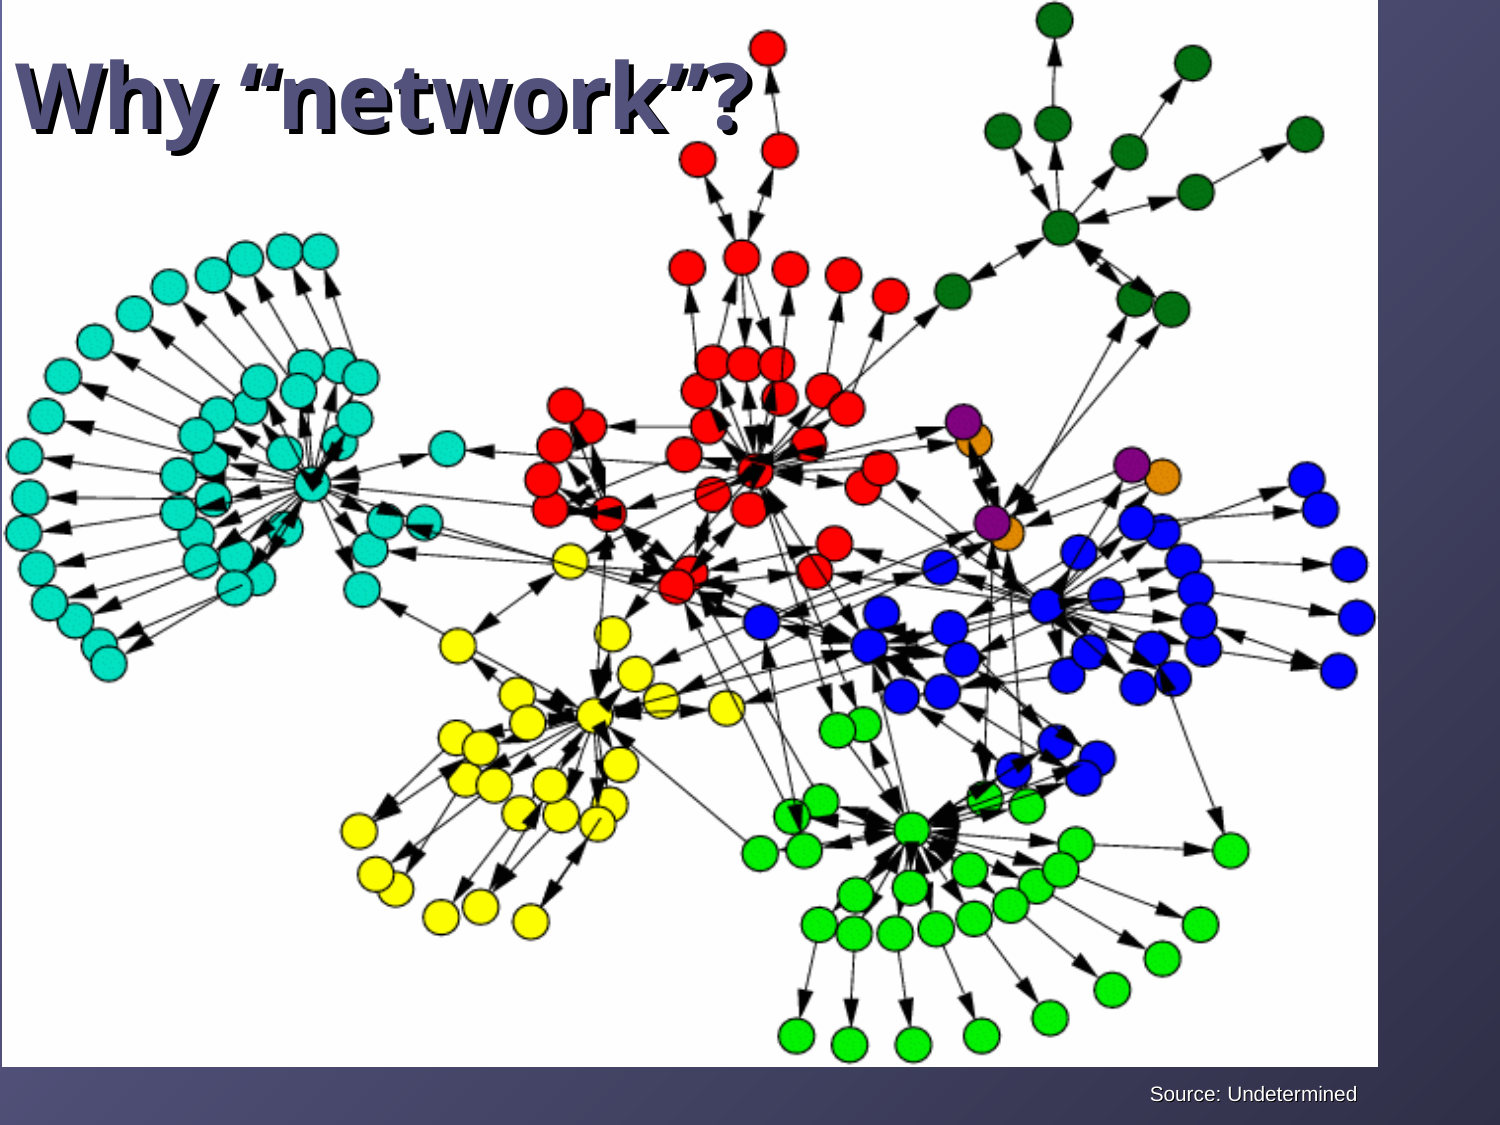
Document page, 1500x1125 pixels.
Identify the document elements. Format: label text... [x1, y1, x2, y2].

title Why “network”? [0, 0, 1500, 188]
picture [2, 188, 1378, 1067]
text_box Source: Undetermined [1135, 1076, 1373, 1115]
